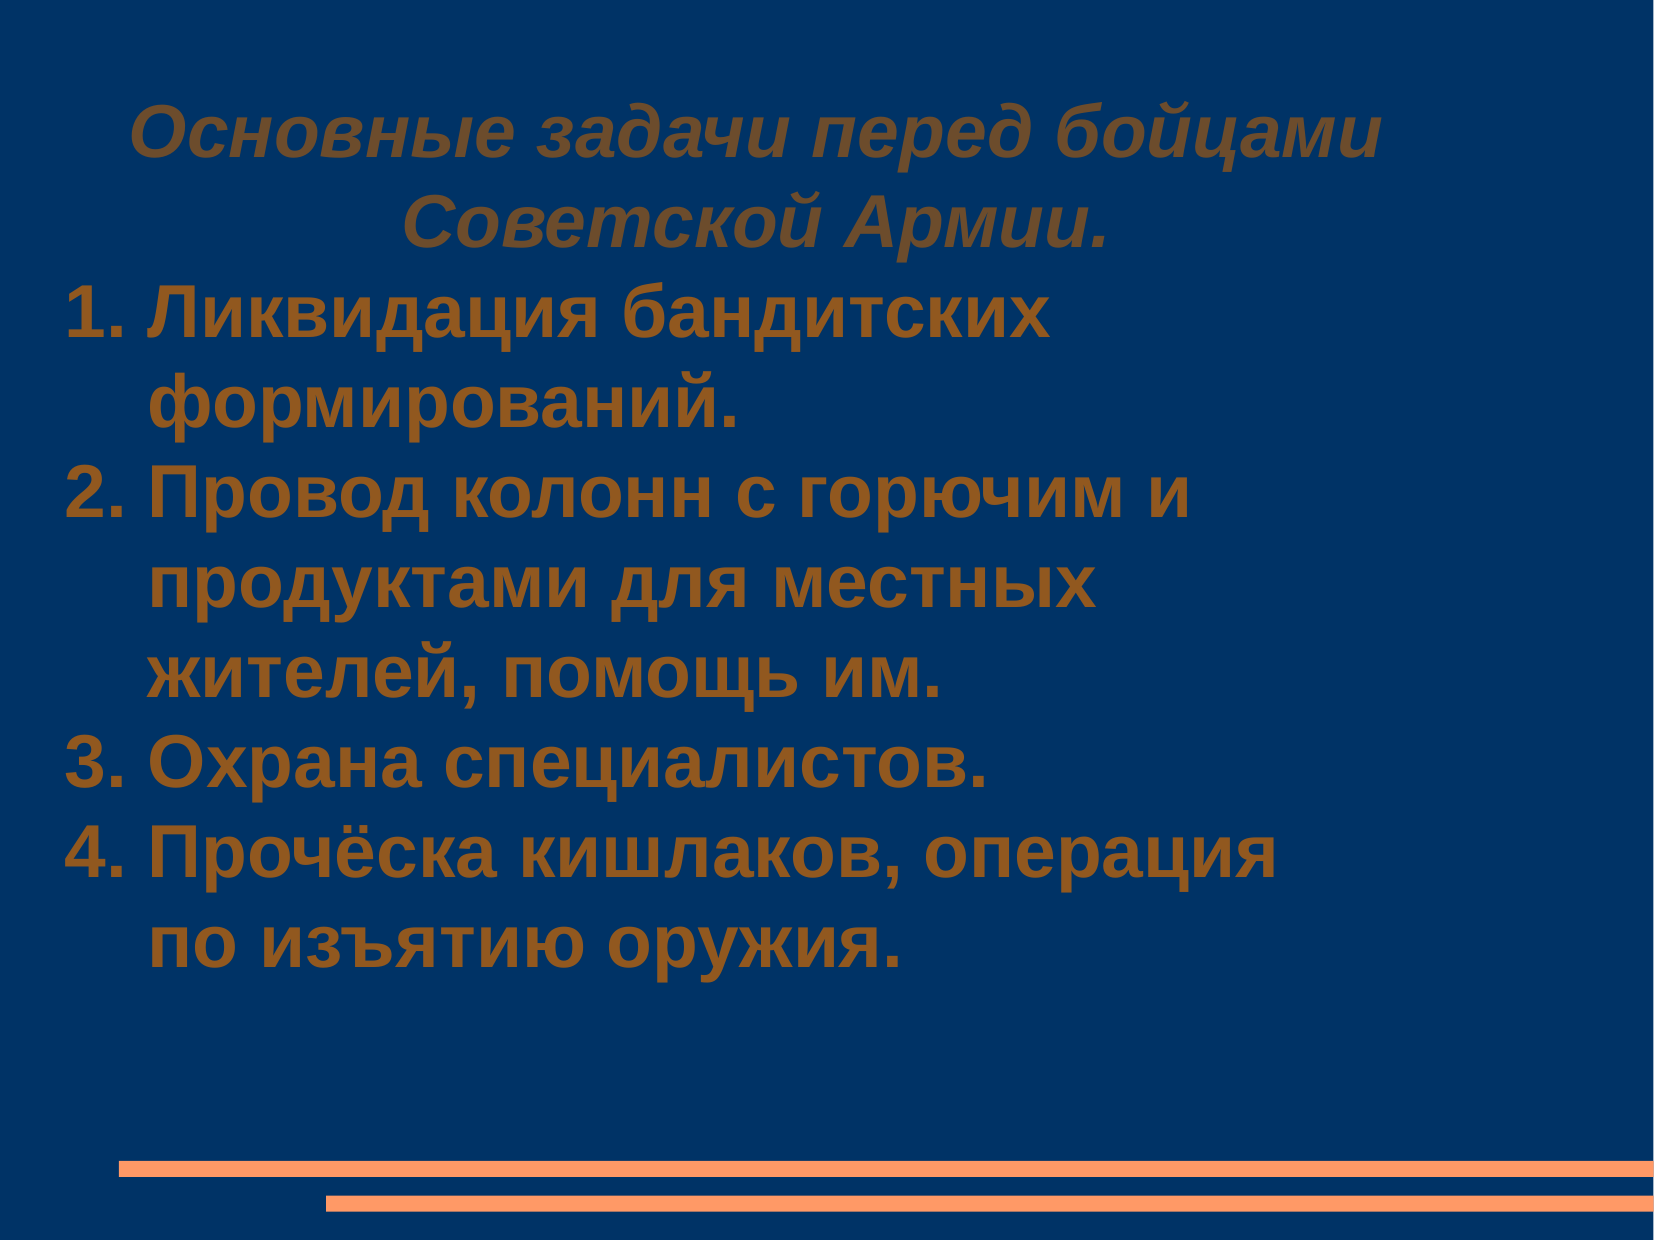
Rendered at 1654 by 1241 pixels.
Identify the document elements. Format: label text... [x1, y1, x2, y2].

text_box Основные задачи перед бойцами Советской Армии. 1. Ликвидация бандитских формирований. 2. Провод колонн с горючим и продуктами для местных жителей, помощь им. 3. Охрана специалистов. 4. Прочёска кишлаков, операция по изъятию оружия. [50, 75, 1463, 1081]
